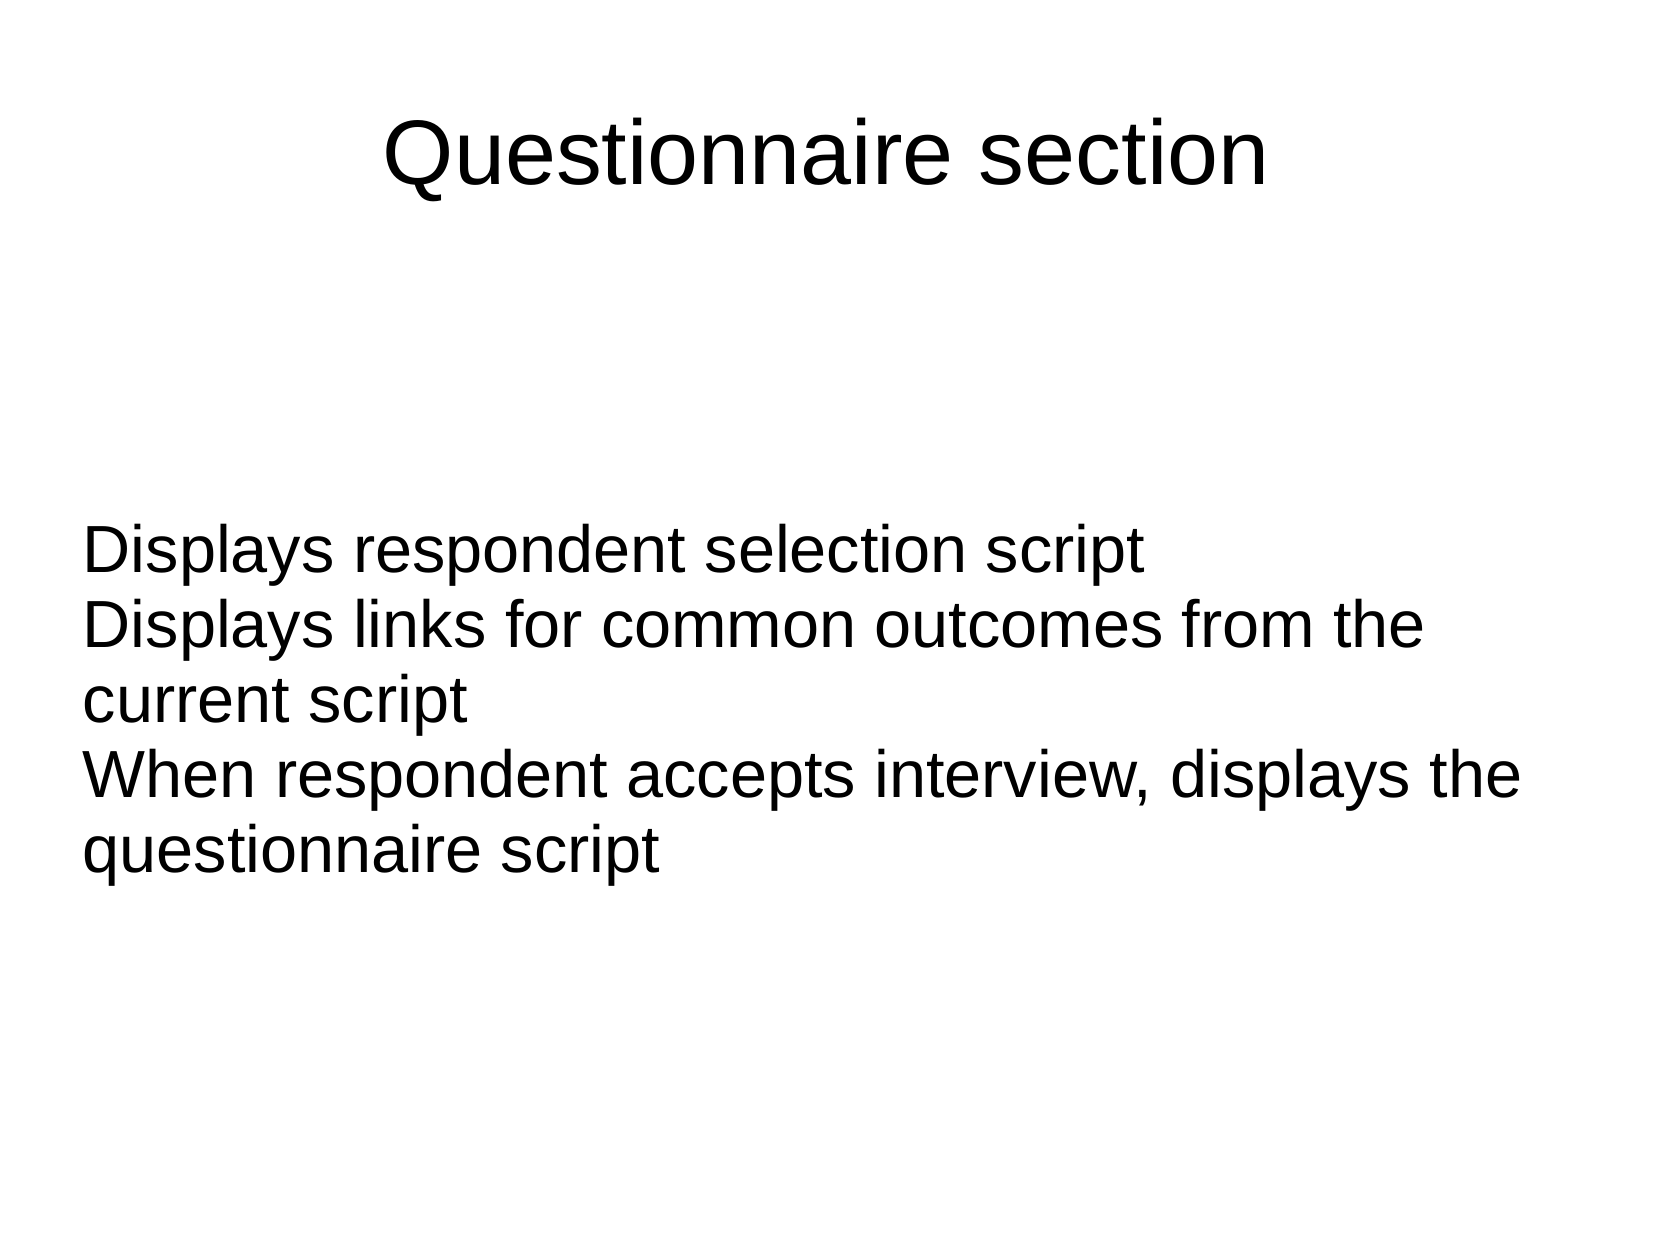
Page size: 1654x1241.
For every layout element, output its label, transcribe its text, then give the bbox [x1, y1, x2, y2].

subtitle Displays respondent selection script Displays links for common outcomes from the current script When respondent accepts interview, displays the questionnaire script [82, 297, 1571, 1102]
title Questionnaire section [82, 49, 1571, 257]
